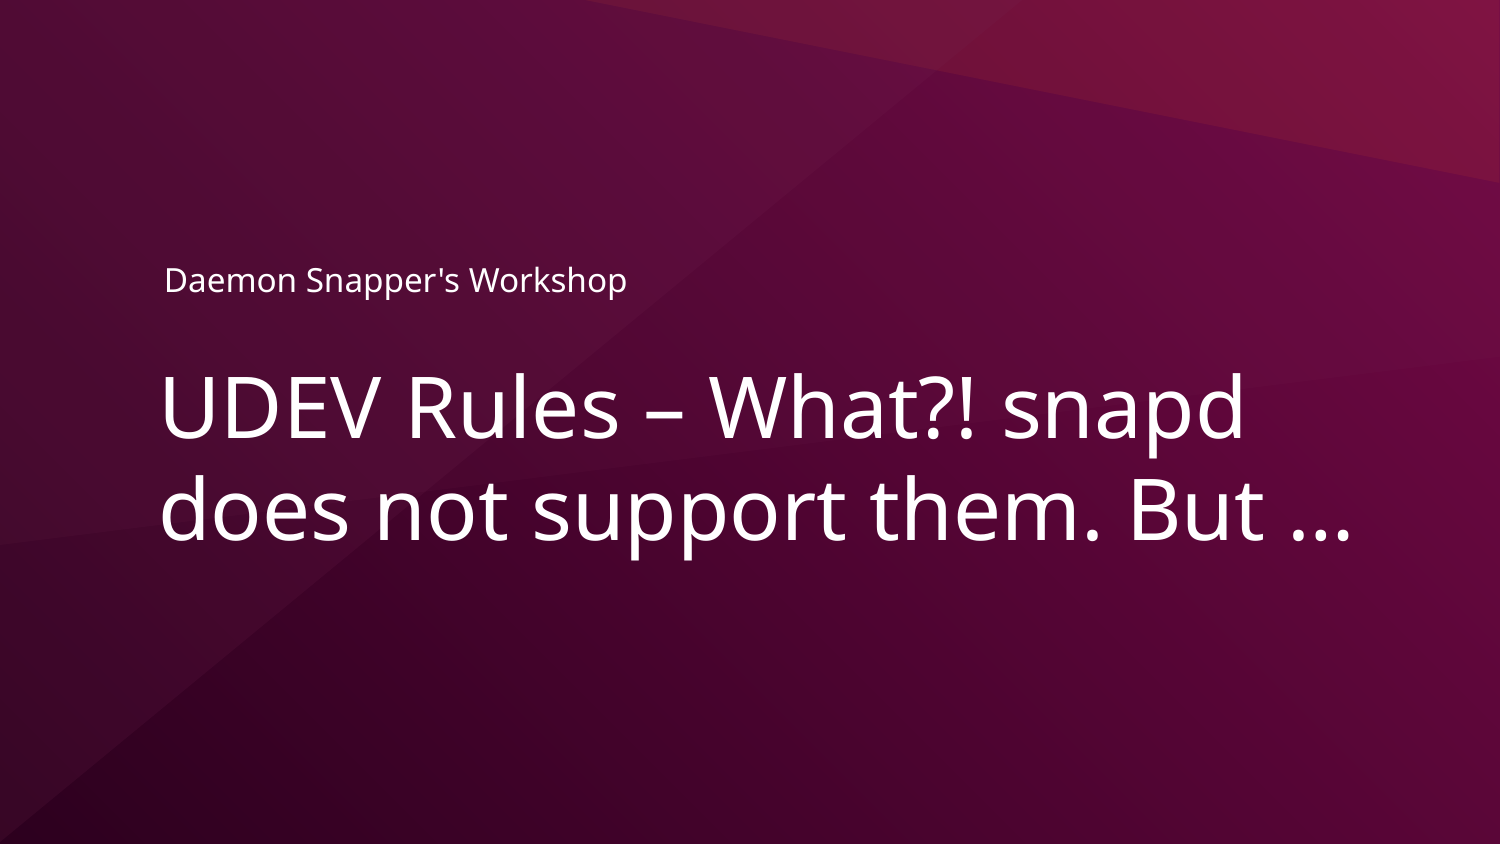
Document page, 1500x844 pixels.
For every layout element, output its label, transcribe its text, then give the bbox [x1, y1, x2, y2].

title UDEV Rules – What?! snapd does not support them. But … [158, 352, 1378, 607]
subtitle Daemon Snapper's Workshop [163, 259, 940, 324]
